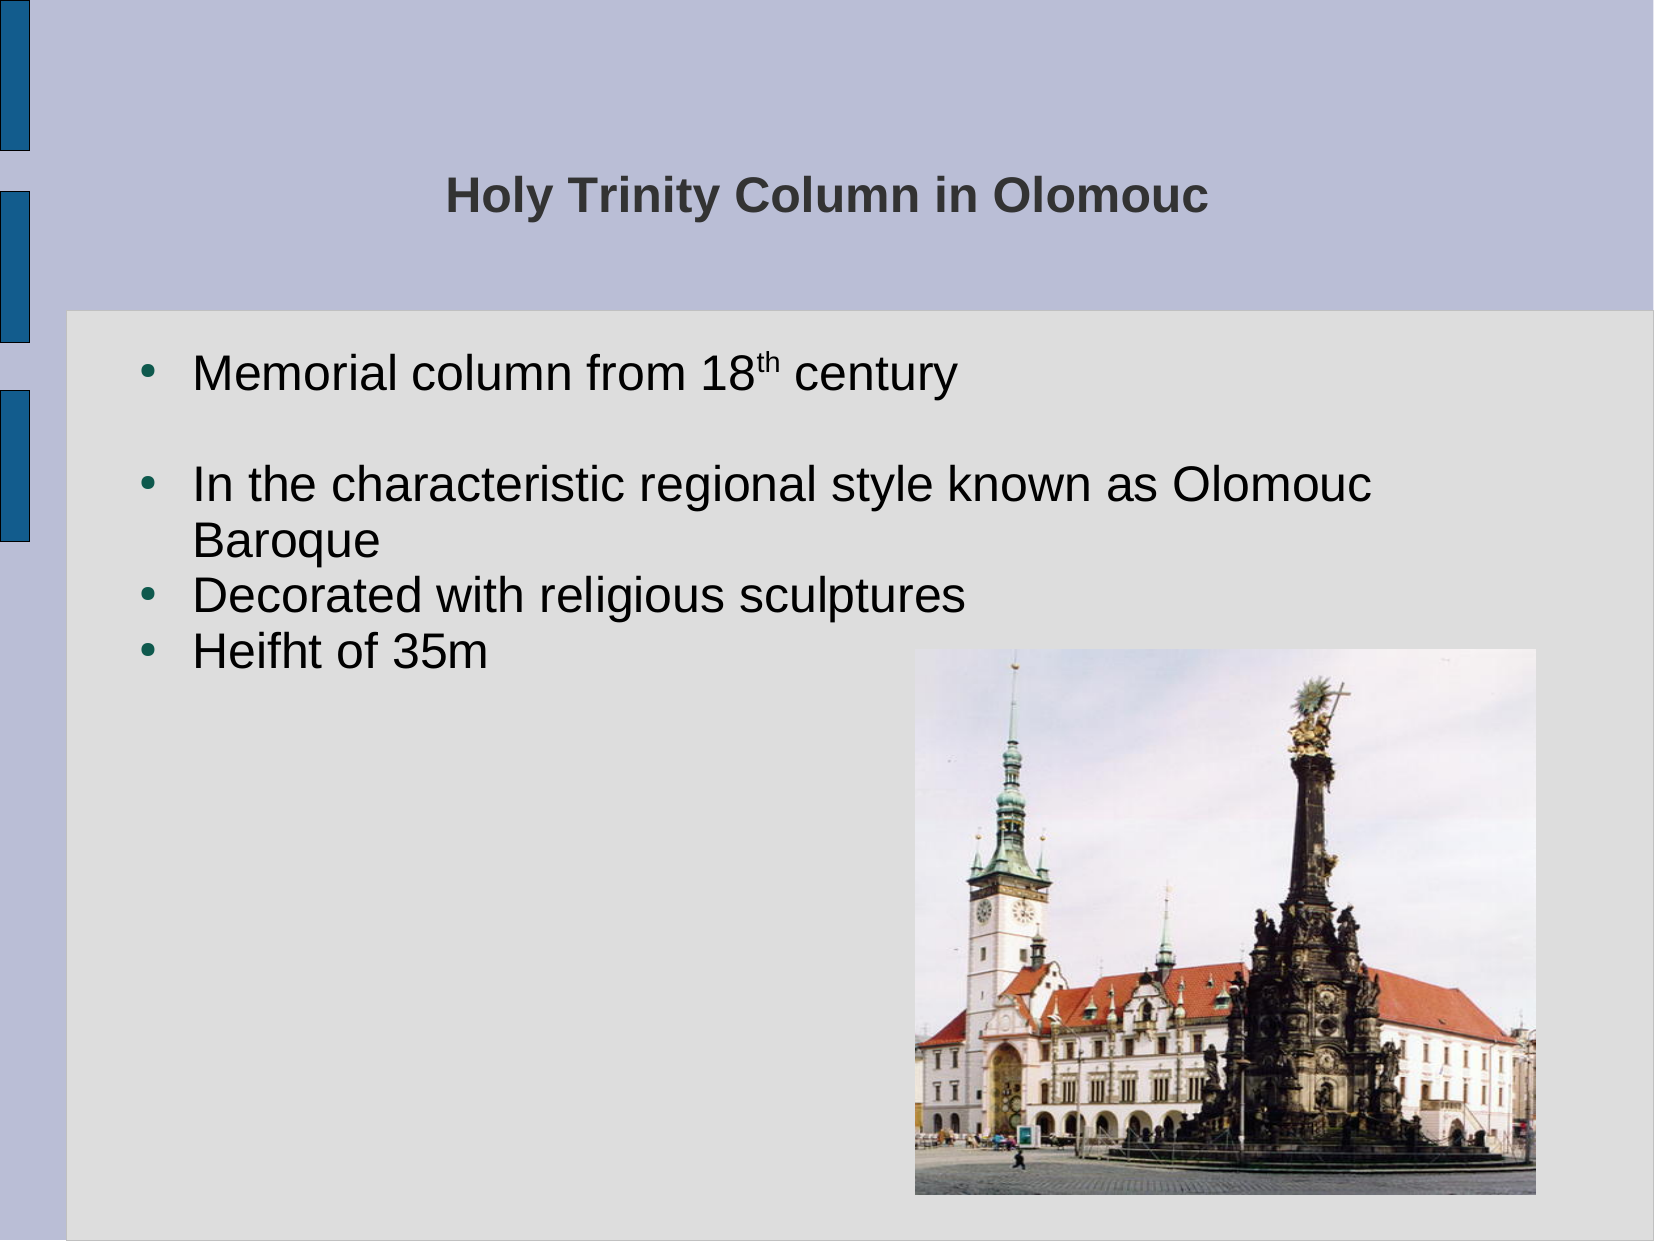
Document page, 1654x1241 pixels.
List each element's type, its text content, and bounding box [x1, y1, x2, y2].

picture [915, 649, 1536, 1195]
list Memorial column from 18th century In the characteristic regional style known as Olomouc Baroque Decorated with religious sculptures Heifht of 35m [121, 344, 1534, 1127]
title Holy Trinity Column in Olomouc [121, 91, 1534, 299]
